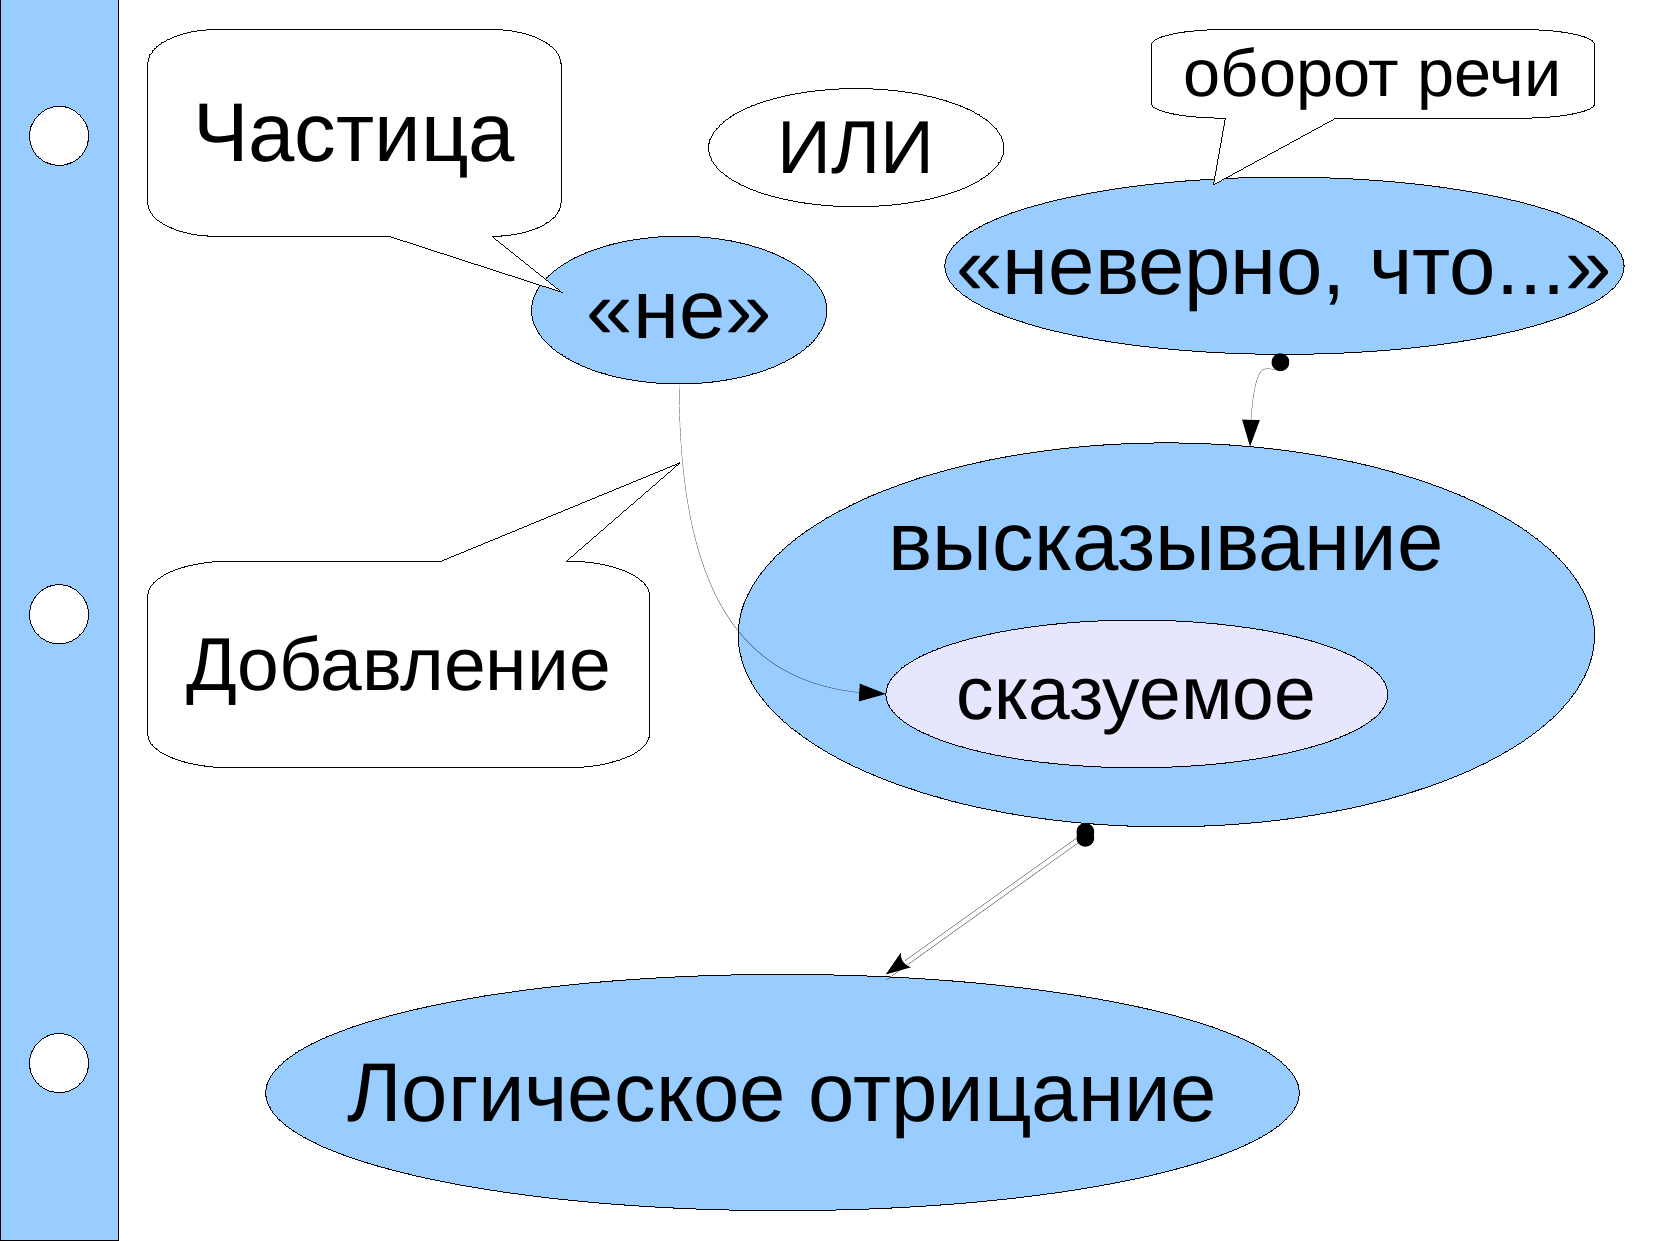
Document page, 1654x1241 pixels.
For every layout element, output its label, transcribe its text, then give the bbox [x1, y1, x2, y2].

text_box «неверно, что...» [944, 177, 1625, 355]
text_box Добавление [147, 462, 680, 768]
text_box [0, 0, 119, 1241]
text_box Логическое отрицание [265, 974, 1300, 1211]
text_box ИЛИ [708, 88, 1004, 207]
text_box высказывание [738, 442, 1595, 827]
text_box Частица [147, 29, 563, 293]
text_box оборот речи [1151, 29, 1595, 185]
text_box «не» [531, 236, 827, 384]
text_box сказуемое [885, 620, 1388, 768]
